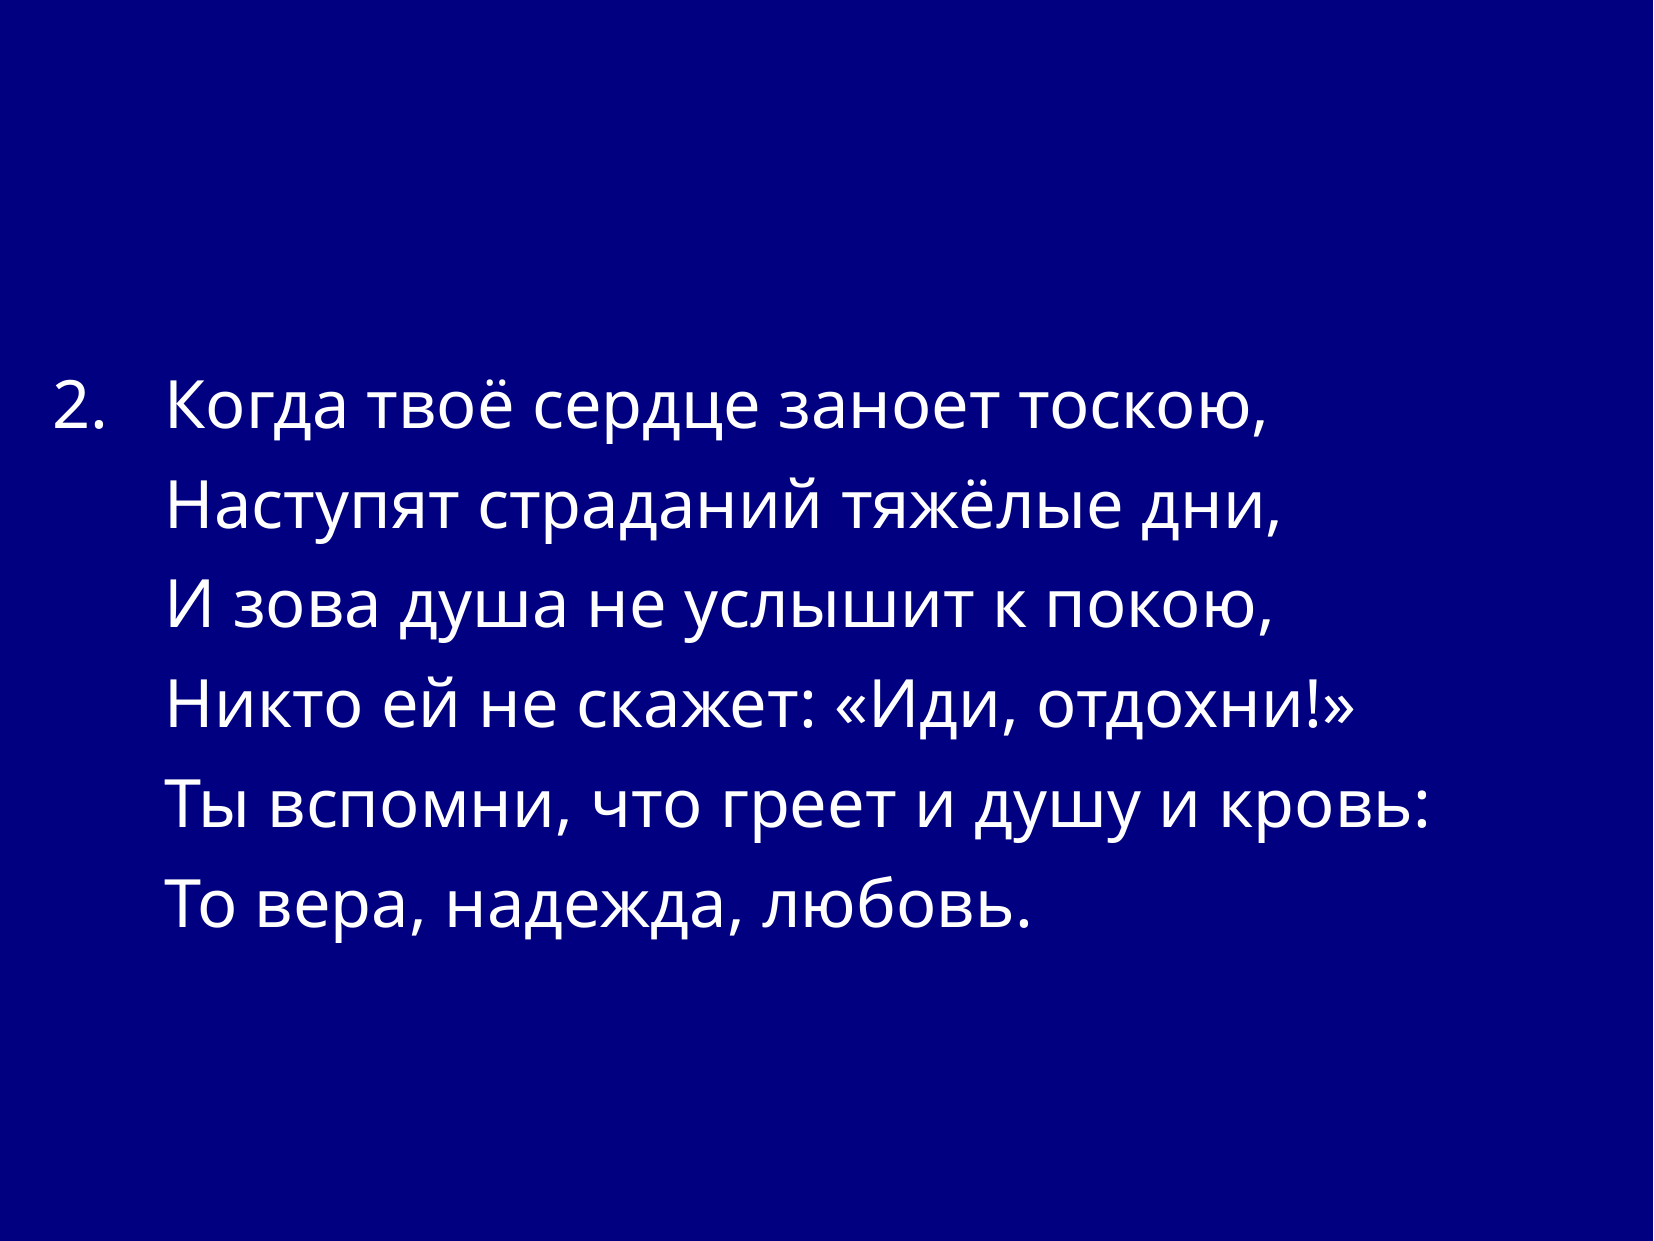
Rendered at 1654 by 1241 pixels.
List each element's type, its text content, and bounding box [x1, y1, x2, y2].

text_box 2. Когда твоё сердце заноет тоскою, Наступят страданий тяжёлые дни, И зова душа не услышит к покою, Никто ей не скажет: «Иди, отдохни!» Ты вспомни, что греет и душу и кровь: То вера, надежда, любовь. [37, 150, 1653, 1163]
